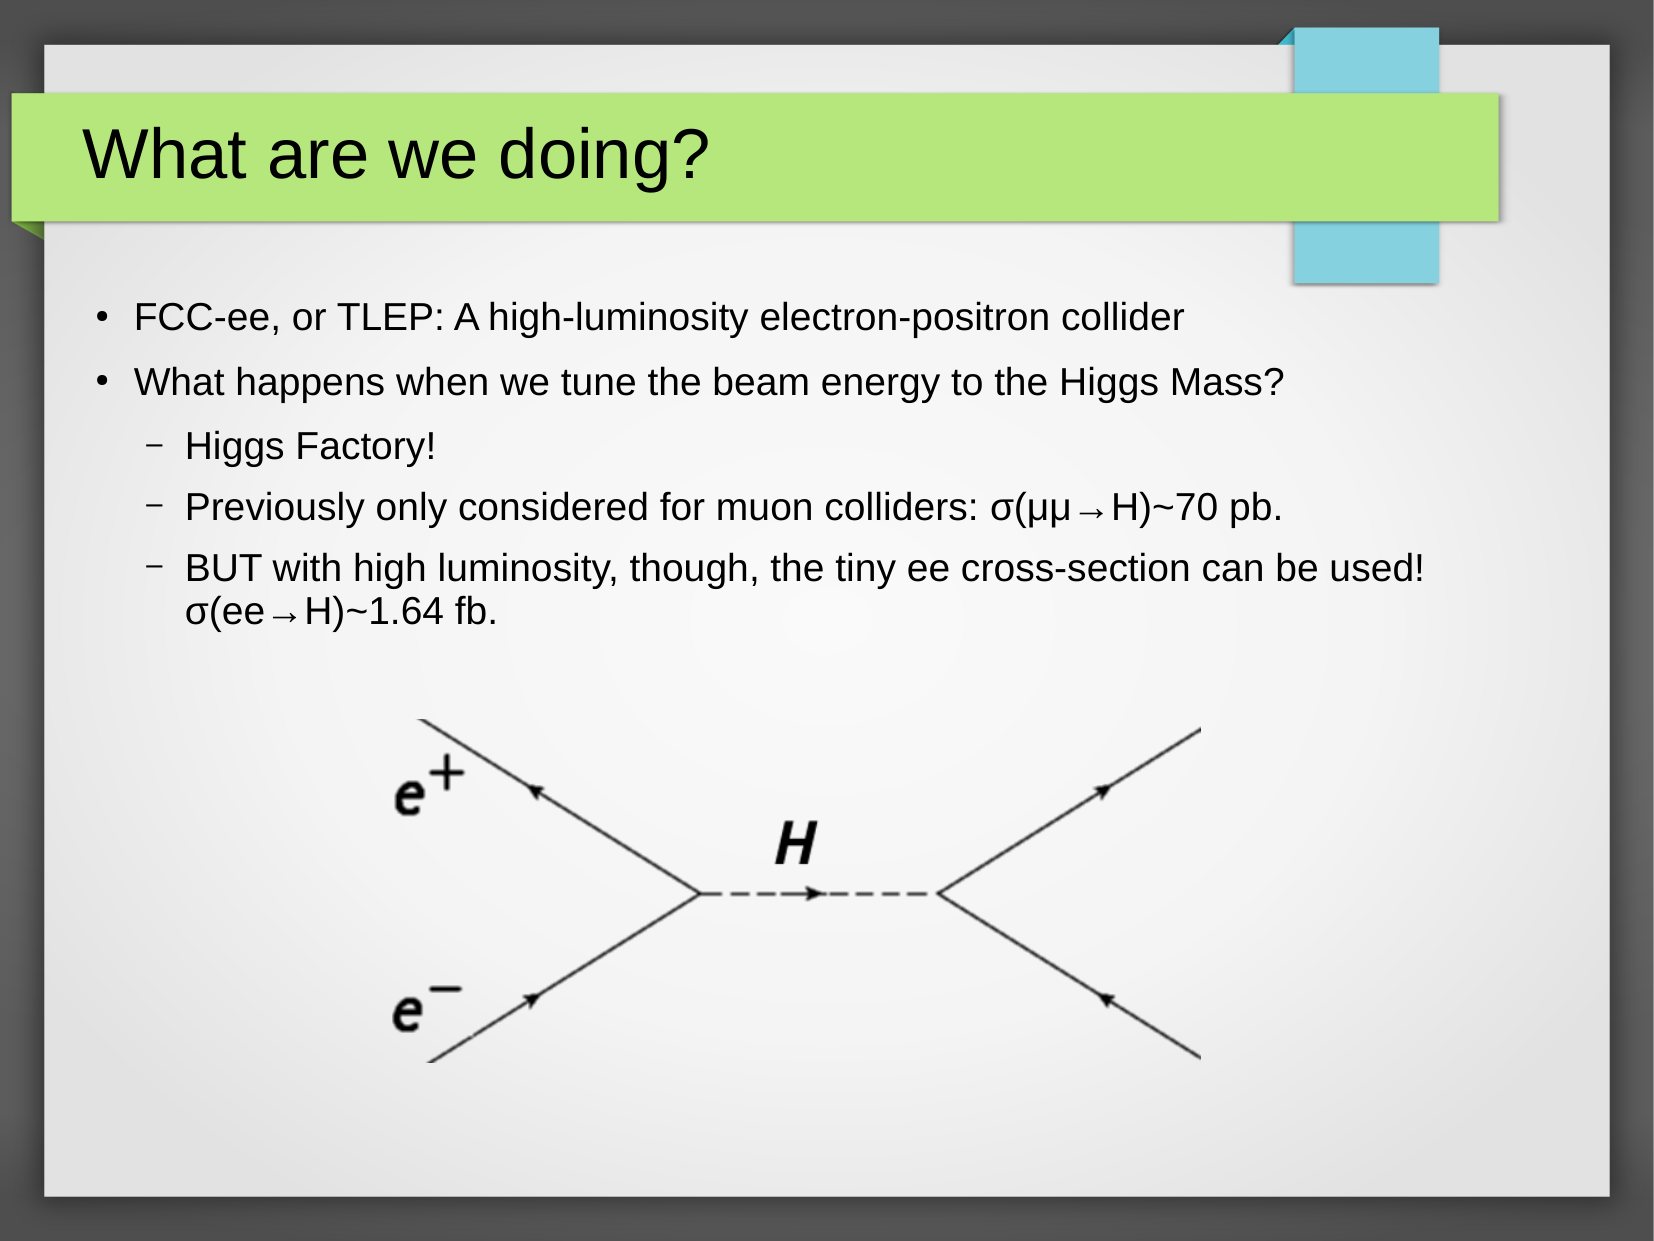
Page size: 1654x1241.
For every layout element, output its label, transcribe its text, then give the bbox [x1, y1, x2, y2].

picture [0, 0, 1654, 1241]
list FCC-ee, or TLEP: A high-luminosity electron-positron collider What happens when we tune the beam energy to the Higgs Mass? Higgs Factory! Previously only considered for muon colliders: σ(μμ→H)~70 pb. BUT with high luminosity, though, the tiny ee cross-section can be used! σ(ee→H)~1.64 fb. [82, 295, 1571, 639]
title What are we doing? [82, 94, 1264, 213]
